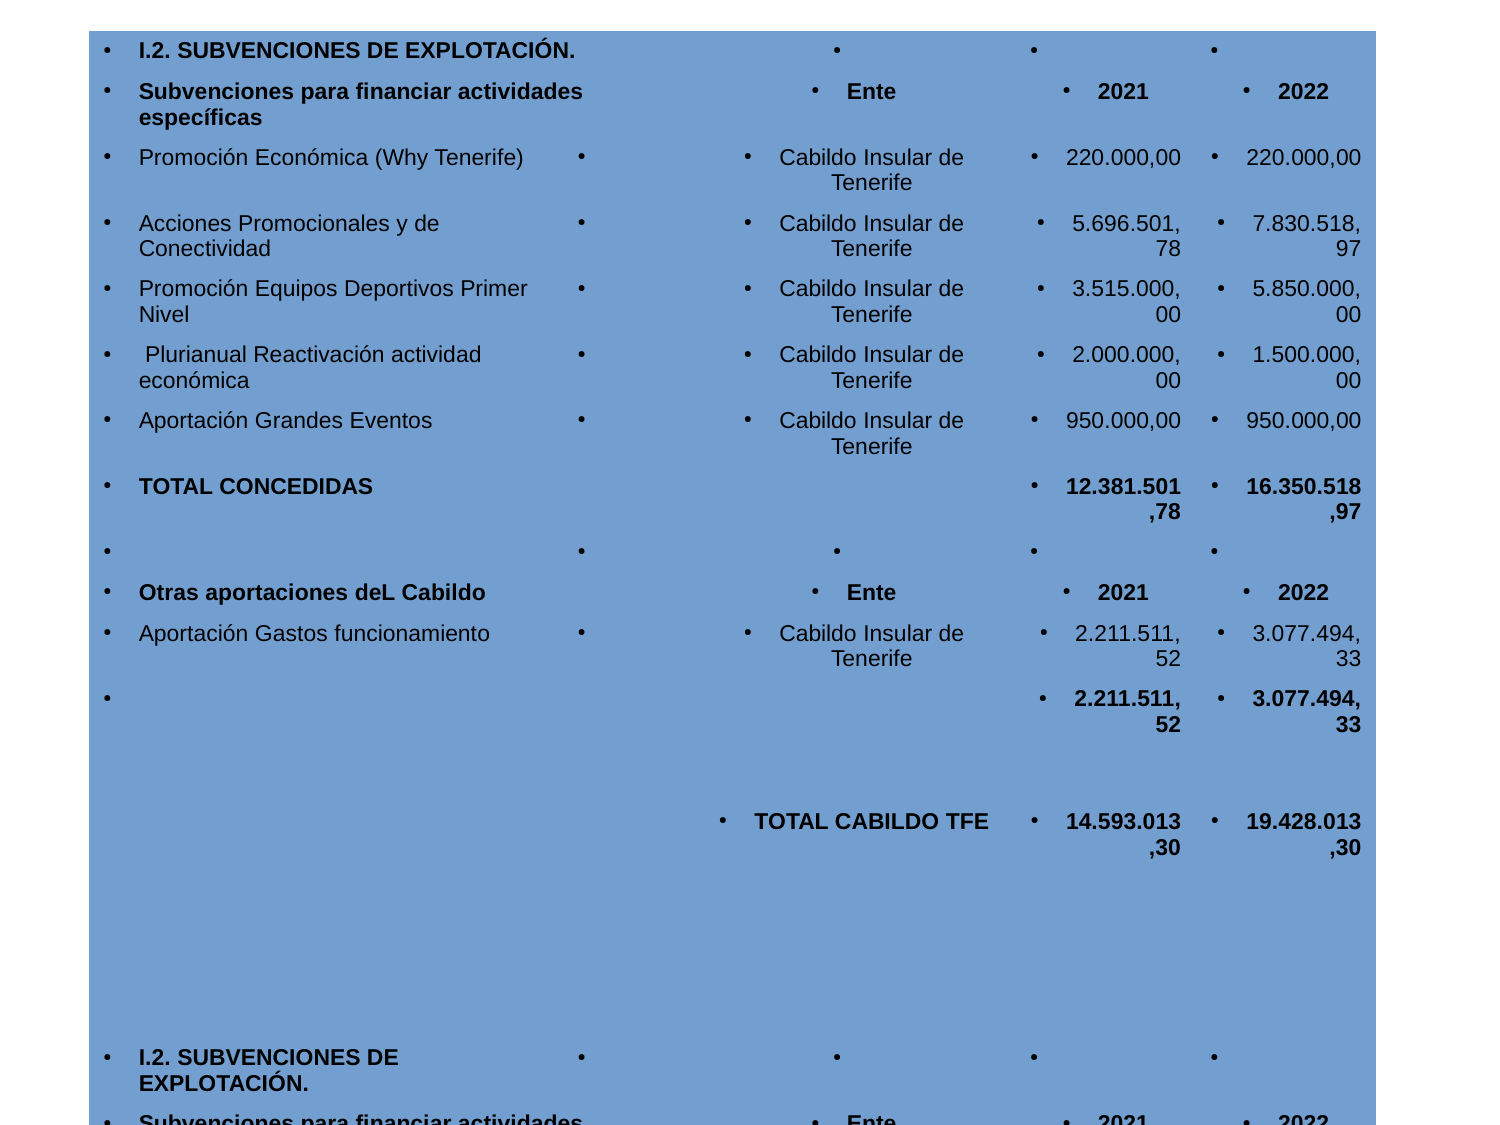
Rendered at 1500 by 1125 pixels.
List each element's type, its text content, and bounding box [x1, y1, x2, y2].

table_cell Aportación Grandes Eventos [89, 401, 563, 466]
table_cell 2021 [1015, 1104, 1196, 1125]
table_header I.2. SUBVENCIONES DE EXPLOTACIÓN. [89, 31, 693, 71]
table_cell Aportación Gastos funcionamiento [89, 613, 563, 679]
table_cell [563, 1038, 693, 1104]
table_cell [563, 801, 693, 867]
table_cell [563, 981, 693, 1038]
table_cell [563, 924, 693, 981]
table_cell 3.515.000,00 [1015, 269, 1196, 335]
table_cell [693, 745, 1015, 801]
table_cell 950.000,00 [1015, 401, 1196, 466]
table_cell 220.000,00 [1196, 137, 1376, 203]
table_cell Cabildo Insular de Tenerife [693, 269, 1015, 335]
table_cell 19.428.013,30 [1196, 801, 1376, 867]
table_cell [563, 269, 693, 335]
table_cell TOTAL CONCEDIDAS [89, 466, 1015, 532]
table_cell 16.350.518,97 [1196, 466, 1376, 532]
table_cell [693, 867, 1015, 924]
table_cell [563, 401, 693, 466]
table_header [1196, 31, 1376, 71]
table_cell [89, 679, 1015, 745]
table_cell [89, 745, 563, 801]
table_cell 2022 [1196, 71, 1376, 137]
table_cell 2.211.511,52 [1015, 679, 1196, 745]
table_cell [563, 335, 693, 401]
table_cell 2021 [1015, 573, 1196, 613]
table_cell [1196, 924, 1376, 981]
table_cell Cabildo Insular de Tenerife [693, 335, 1015, 401]
table_cell [1196, 532, 1376, 573]
table_cell Promoción Económica (Why Tenerife) [89, 137, 563, 203]
table_cell [1015, 745, 1196, 801]
table_cell [89, 867, 563, 924]
table_cell 2.000.000,00 [1015, 335, 1196, 401]
table_cell TOTAL CABILDO TFE [693, 801, 1015, 867]
table_cell [563, 137, 693, 203]
table_cell 2022 [1196, 1104, 1376, 1125]
table_cell [563, 203, 693, 269]
table_cell [693, 924, 1015, 981]
table_cell [693, 1038, 1015, 1104]
table_cell Ente [693, 71, 1015, 137]
table_cell [1196, 745, 1376, 801]
table_cell [1196, 867, 1376, 924]
table_cell 1.500.000,00 [1196, 335, 1376, 401]
table_cell 5.696.501,78 [1015, 203, 1196, 269]
table_cell 5.850.000,00 [1196, 269, 1376, 335]
table_cell 2022 [1196, 573, 1376, 613]
table_cell [89, 532, 563, 573]
table_cell 3.077.494,33 [1196, 613, 1376, 679]
table_cell Otras aportaciones deL Cabildo [89, 573, 693, 613]
table_cell Subvenciones para financiar actividades específicas [89, 1104, 693, 1125]
table_cell [563, 745, 693, 801]
table_cell Cabildo Insular de Tenerife [693, 137, 1015, 203]
table_cell [563, 867, 693, 924]
table_cell Acciones Promocionales y de Conectividad [89, 203, 563, 269]
table_cell Plurianual Reactivación actividad económica [89, 335, 563, 401]
table_cell [563, 532, 693, 573]
table_cell [89, 981, 563, 1038]
table_cell [1015, 867, 1196, 924]
table_cell Cabildo Insular de Tenerife [693, 613, 1015, 679]
table_cell [1015, 924, 1196, 981]
table_cell [693, 532, 1015, 573]
table_cell 7.830.518,97 [1196, 203, 1376, 269]
table_cell [1196, 1038, 1376, 1104]
table_cell [1196, 981, 1376, 1038]
table_cell [1015, 1038, 1196, 1104]
table_cell Subvenciones para financiar actividades específicas [89, 71, 693, 137]
table_cell 2.211.511,52 [1015, 613, 1196, 679]
table_cell 14.593.013,30 [1015, 801, 1196, 867]
table_header [693, 31, 1015, 71]
table_cell Ente [693, 573, 1015, 613]
table_cell 220.000,00 [1015, 137, 1196, 203]
table_cell [1015, 532, 1196, 573]
table_cell 2021 [1015, 71, 1196, 137]
table_cell 950.000,00 [1196, 401, 1376, 466]
table_cell Ente [693, 1104, 1015, 1125]
table_cell 3.077.494,33 [1196, 679, 1376, 745]
table_cell Promoción Equipos Deportivos Primer Nivel [89, 269, 563, 335]
table_cell 12.381.501,78 [1015, 466, 1196, 532]
table_cell Cabildo Insular de Tenerife [693, 203, 1015, 269]
table_header [1015, 31, 1196, 71]
table_cell [89, 924, 563, 981]
table_cell Cabildo Insular de Tenerife [693, 401, 1015, 466]
table_cell [1015, 981, 1196, 1038]
table_cell [563, 613, 693, 679]
table_cell [89, 801, 563, 867]
table_cell [693, 981, 1015, 1038]
table_cell I.2. SUBVENCIONES DE EXPLOTACIÓN. [89, 1038, 563, 1104]
